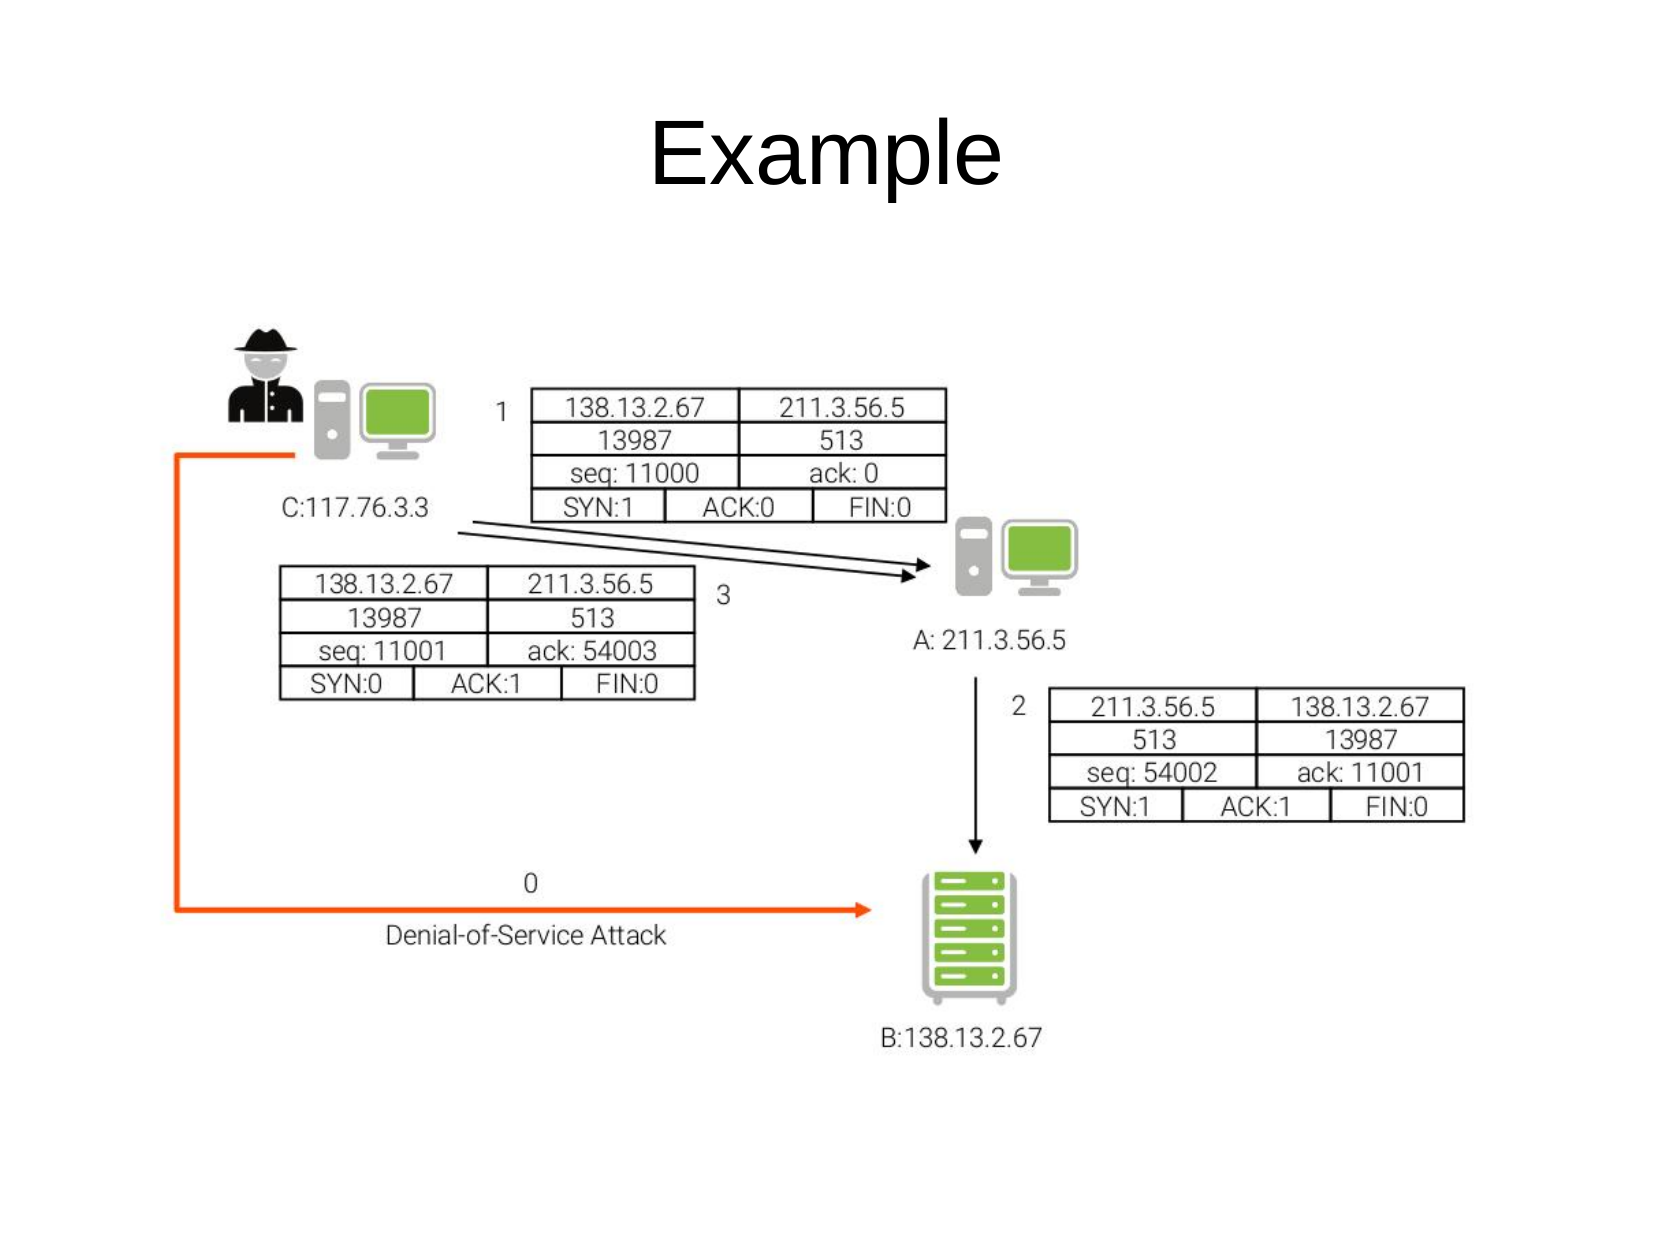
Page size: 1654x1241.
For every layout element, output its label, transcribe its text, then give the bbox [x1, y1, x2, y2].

title Example [82, 49, 1571, 257]
picture [30, 290, 1598, 1081]
